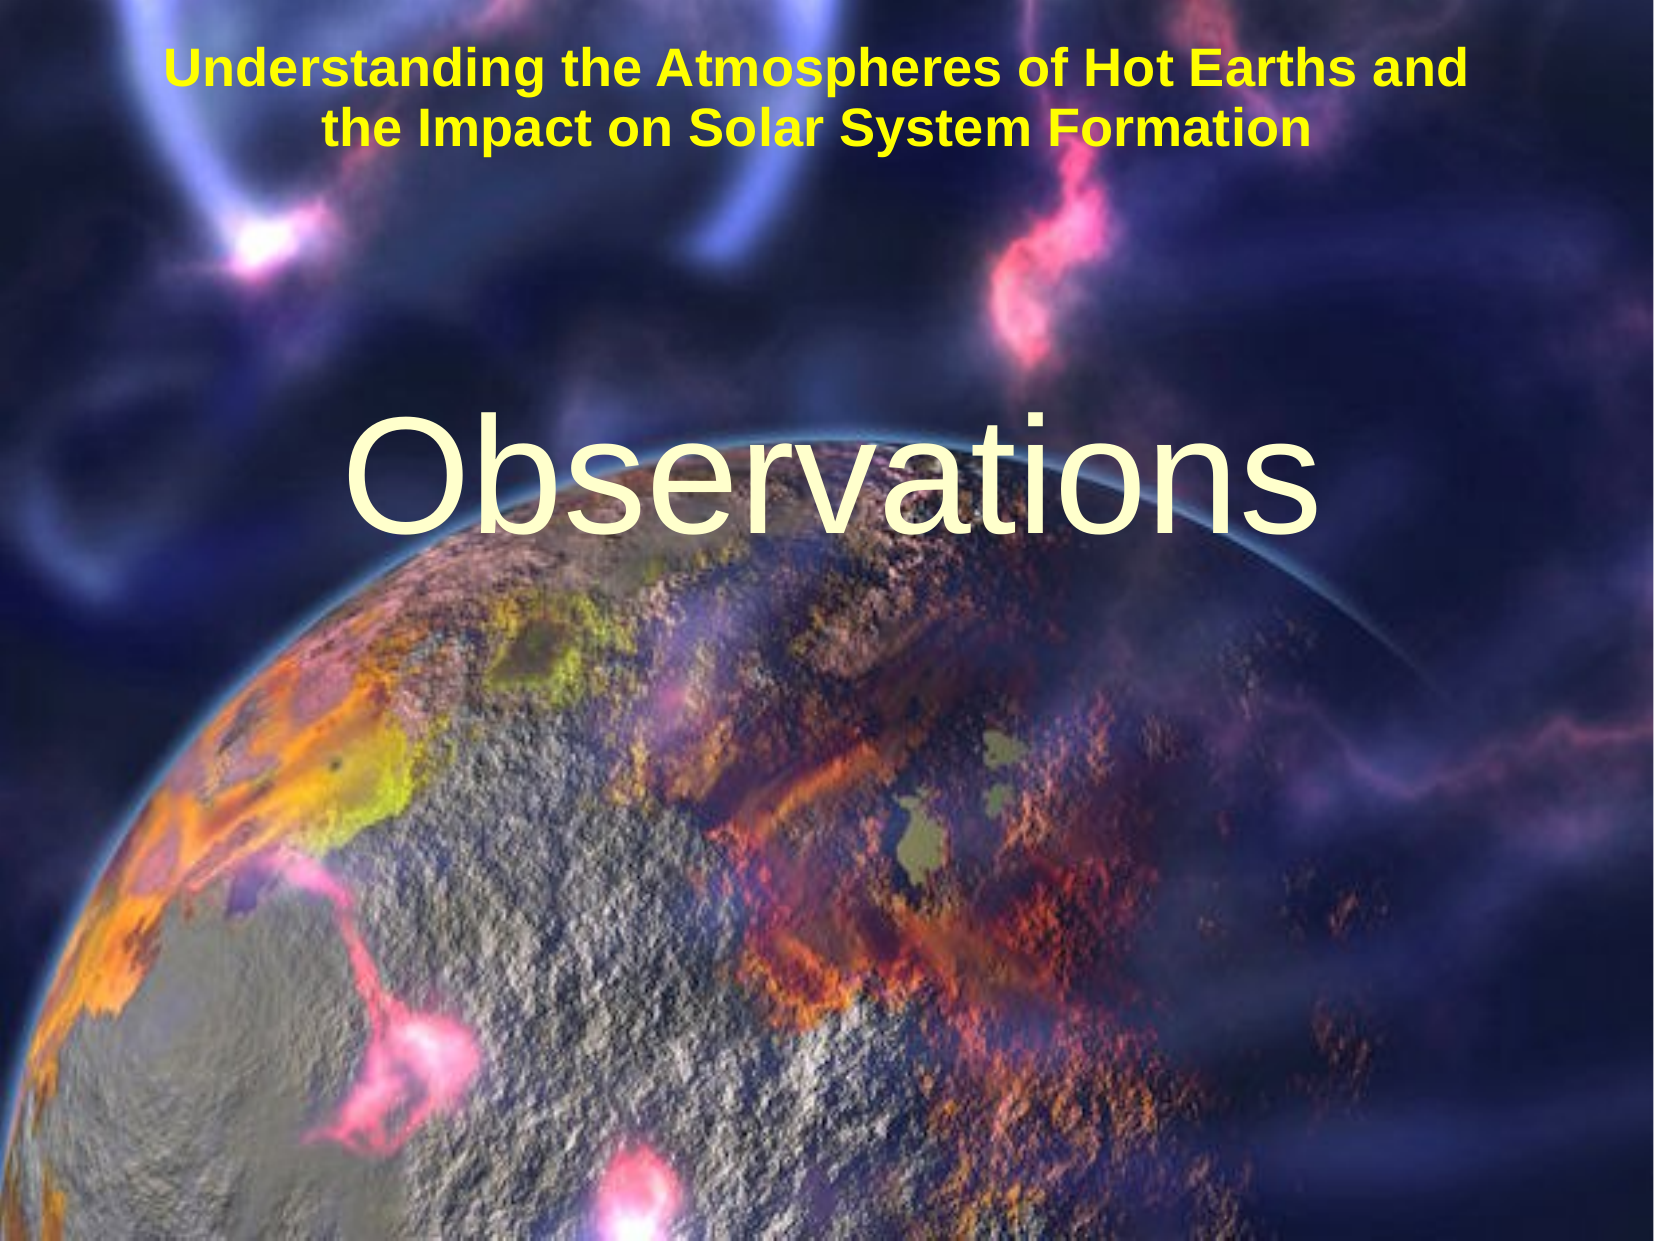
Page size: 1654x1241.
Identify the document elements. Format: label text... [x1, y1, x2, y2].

text_box Observations [120, 375, 1546, 577]
picture [0, 0, 1654, 1241]
text_box Understanding the Atmospheres of Hot Earths and the Impact on Solar System Formation [120, 30, 1516, 166]
